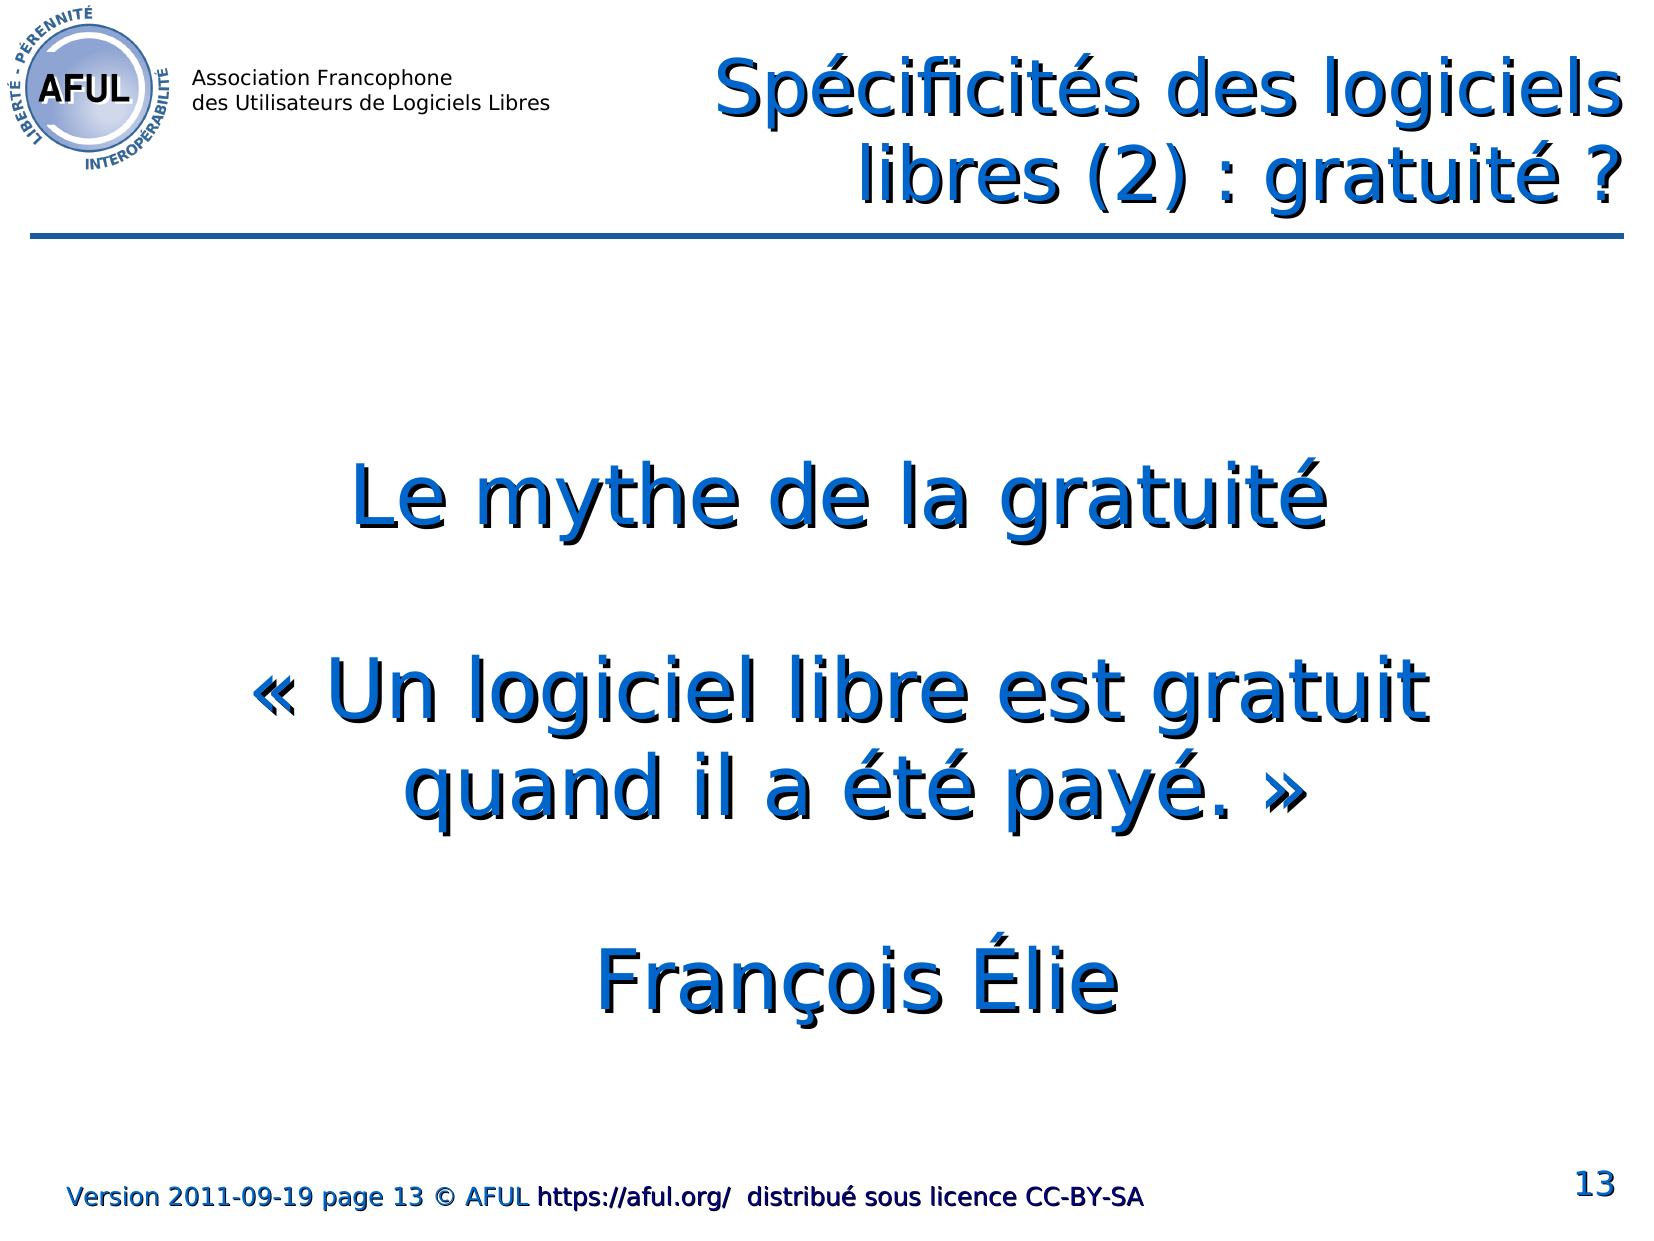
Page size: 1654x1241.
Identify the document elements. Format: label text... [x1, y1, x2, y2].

subtitle Le mythe de la gratuité « Un logiciel libre est gratuit quand il a été payé. » François Élie [47, 265, 1595, 1211]
title Spécificités des logiciels libres (2) : gratuité ? [501, 27, 1625, 235]
picture [0, 0, 178, 178]
